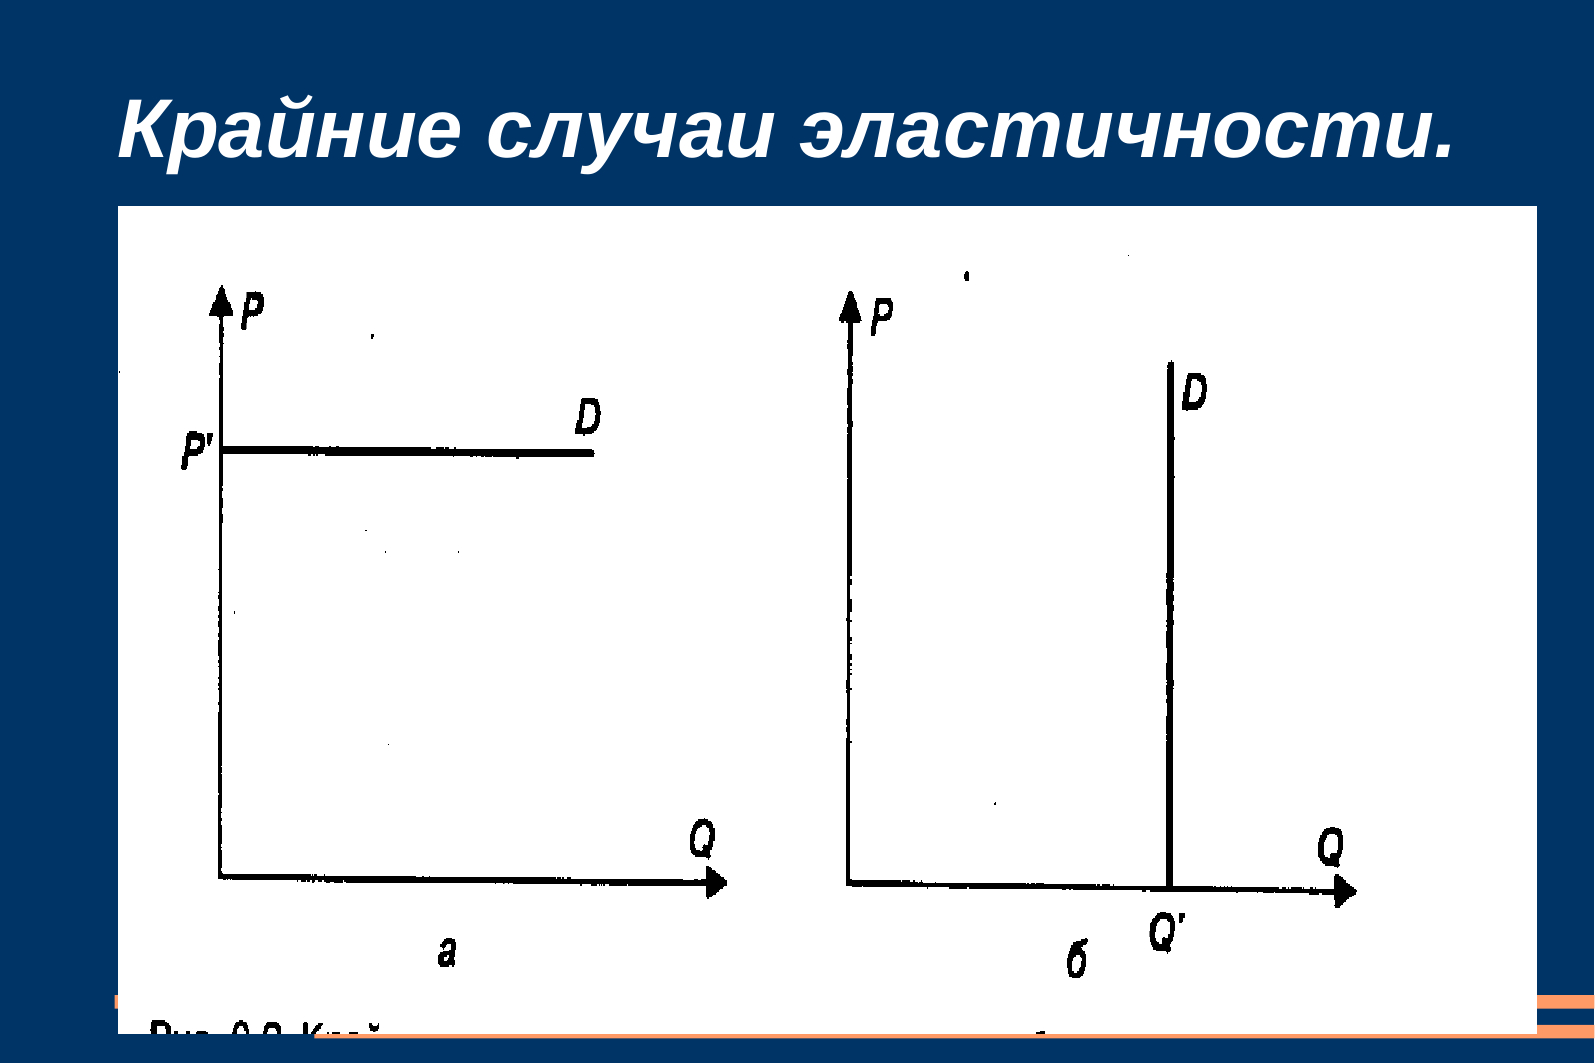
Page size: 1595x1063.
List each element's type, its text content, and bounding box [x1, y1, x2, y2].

title Крайние случаи эластичности. [117, 47, 1479, 210]
picture [118, 206, 1537, 1034]
list [828, 276, 1506, 956]
